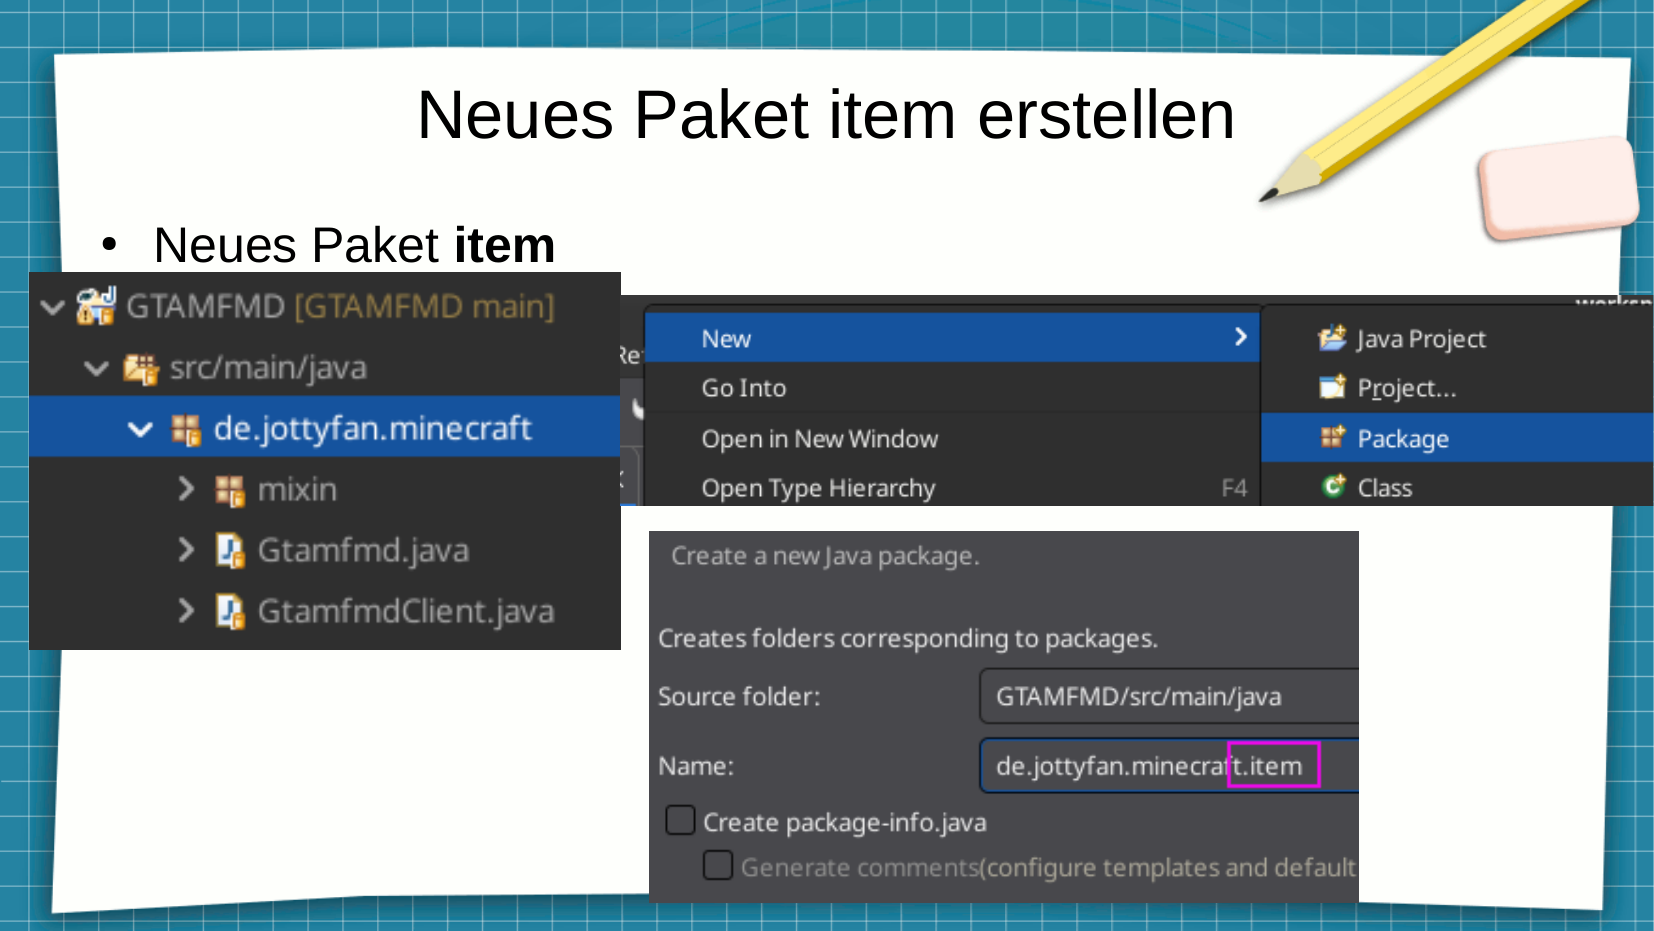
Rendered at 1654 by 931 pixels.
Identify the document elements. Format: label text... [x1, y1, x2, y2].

title Neues Paket item erstellen [82, 37, 1571, 193]
list Neues Paket item [82, 217, 1571, 295]
picture [0, 0, 1654, 931]
